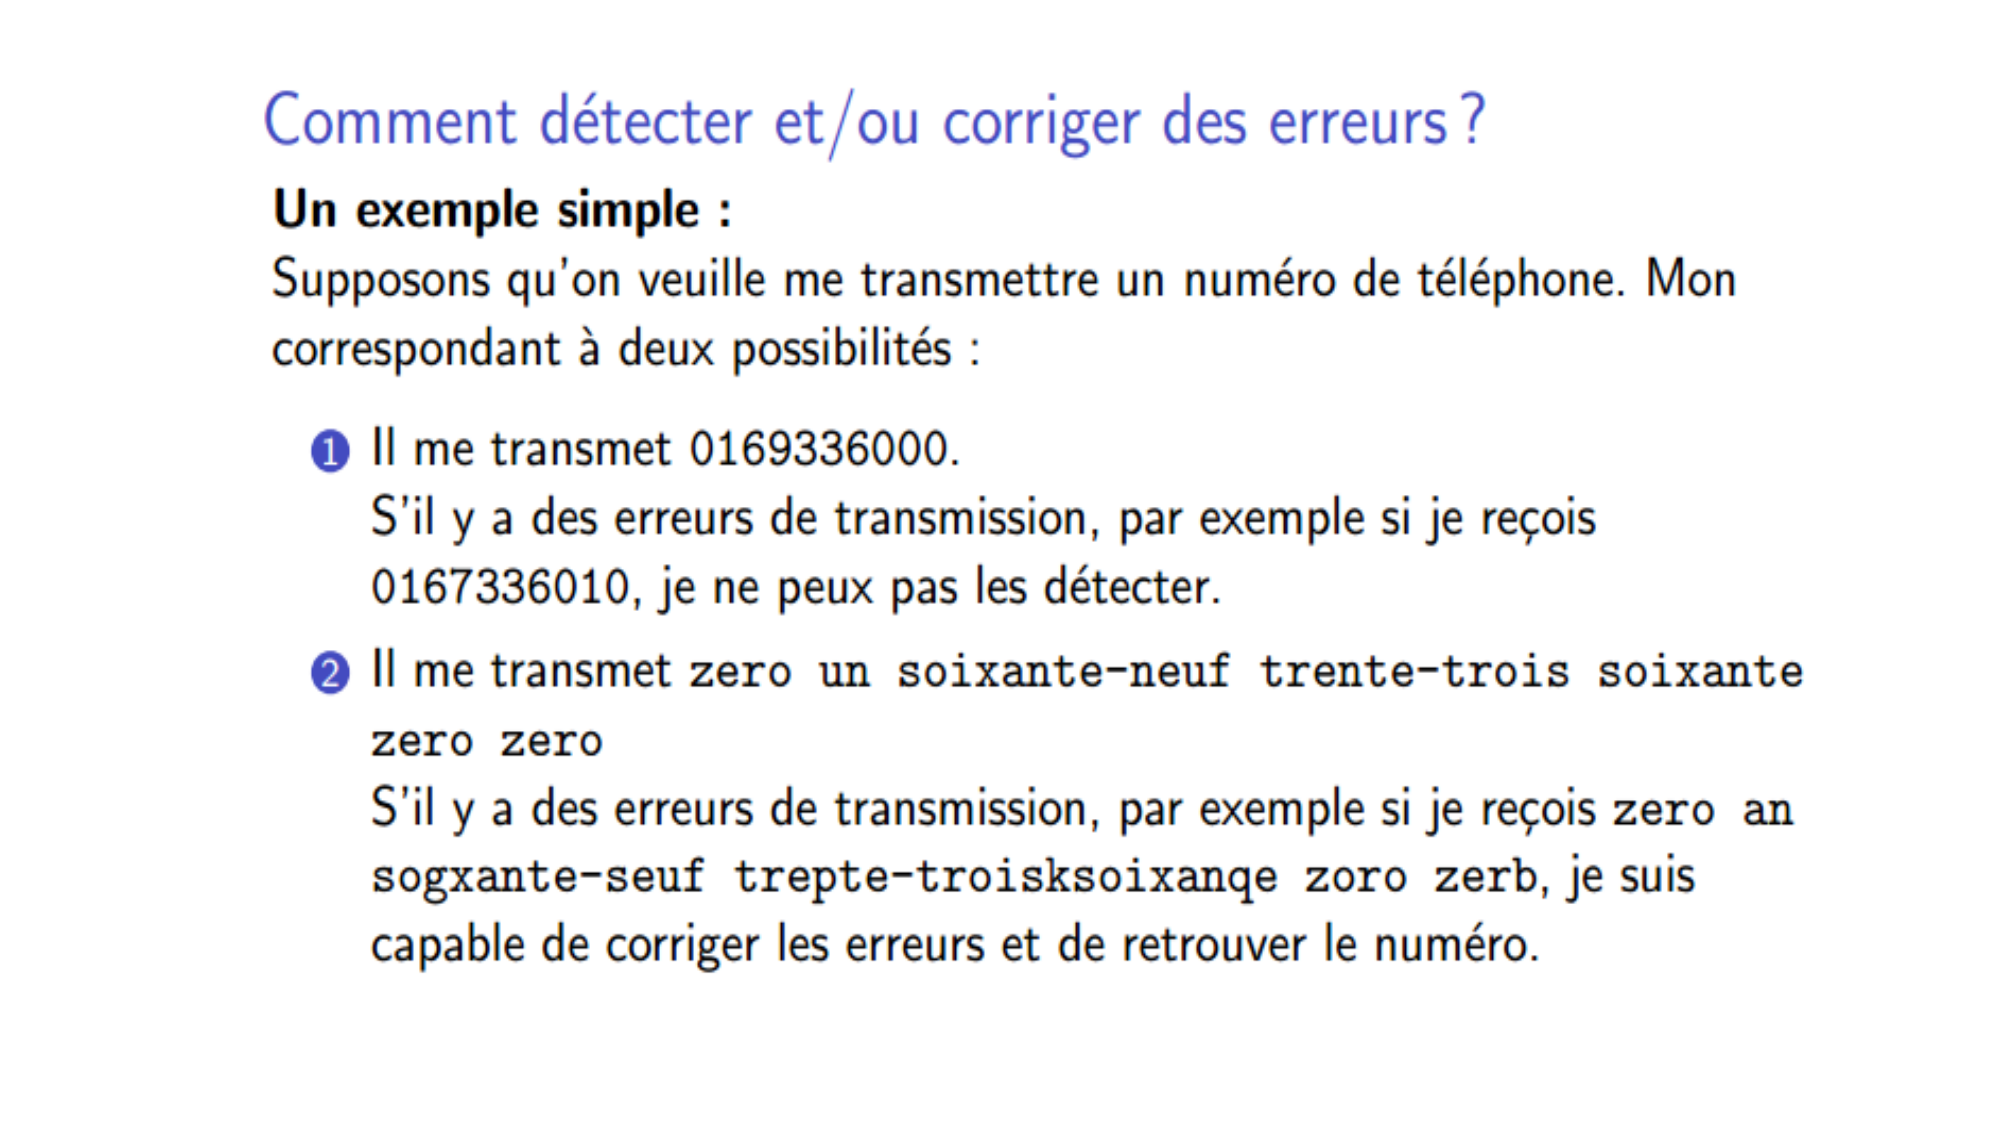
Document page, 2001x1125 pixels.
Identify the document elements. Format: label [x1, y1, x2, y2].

picture [106, 58, 1855, 1016]
